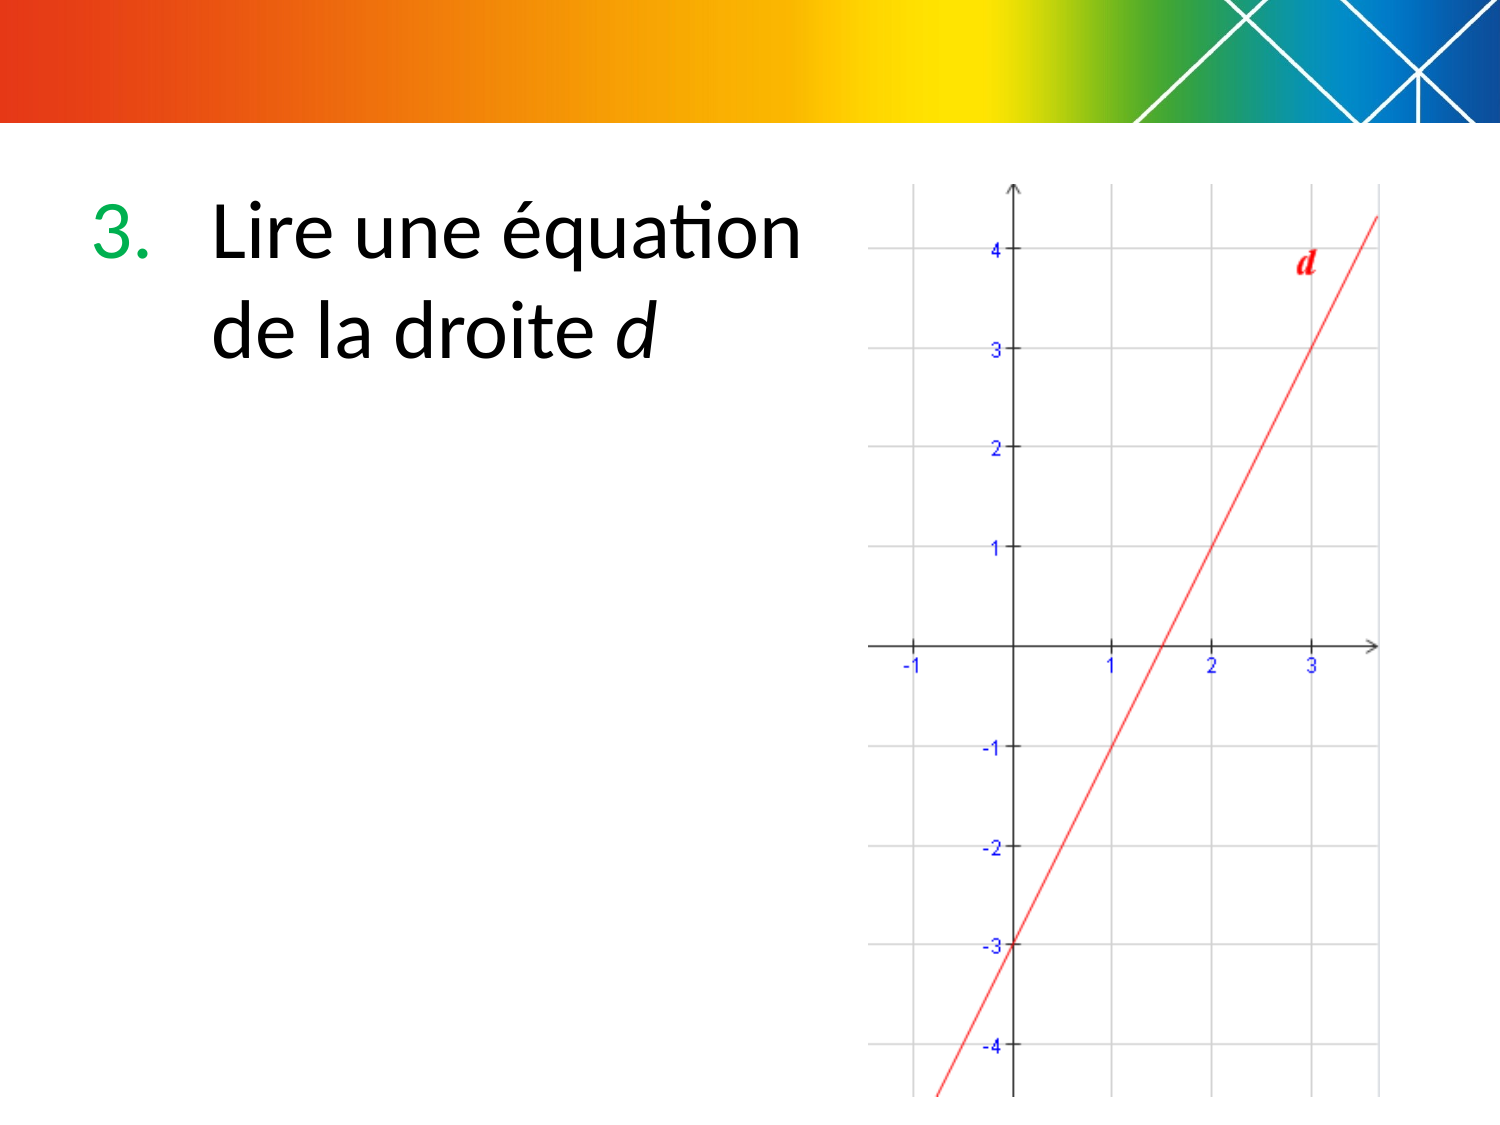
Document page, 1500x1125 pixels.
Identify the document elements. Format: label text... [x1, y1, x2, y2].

picture [868, 184, 1380, 1097]
picture [1340, 0, 1500, 123]
title Lire une équation de la droite d [75, 164, 869, 386]
picture [0, 0, 1359, 123]
